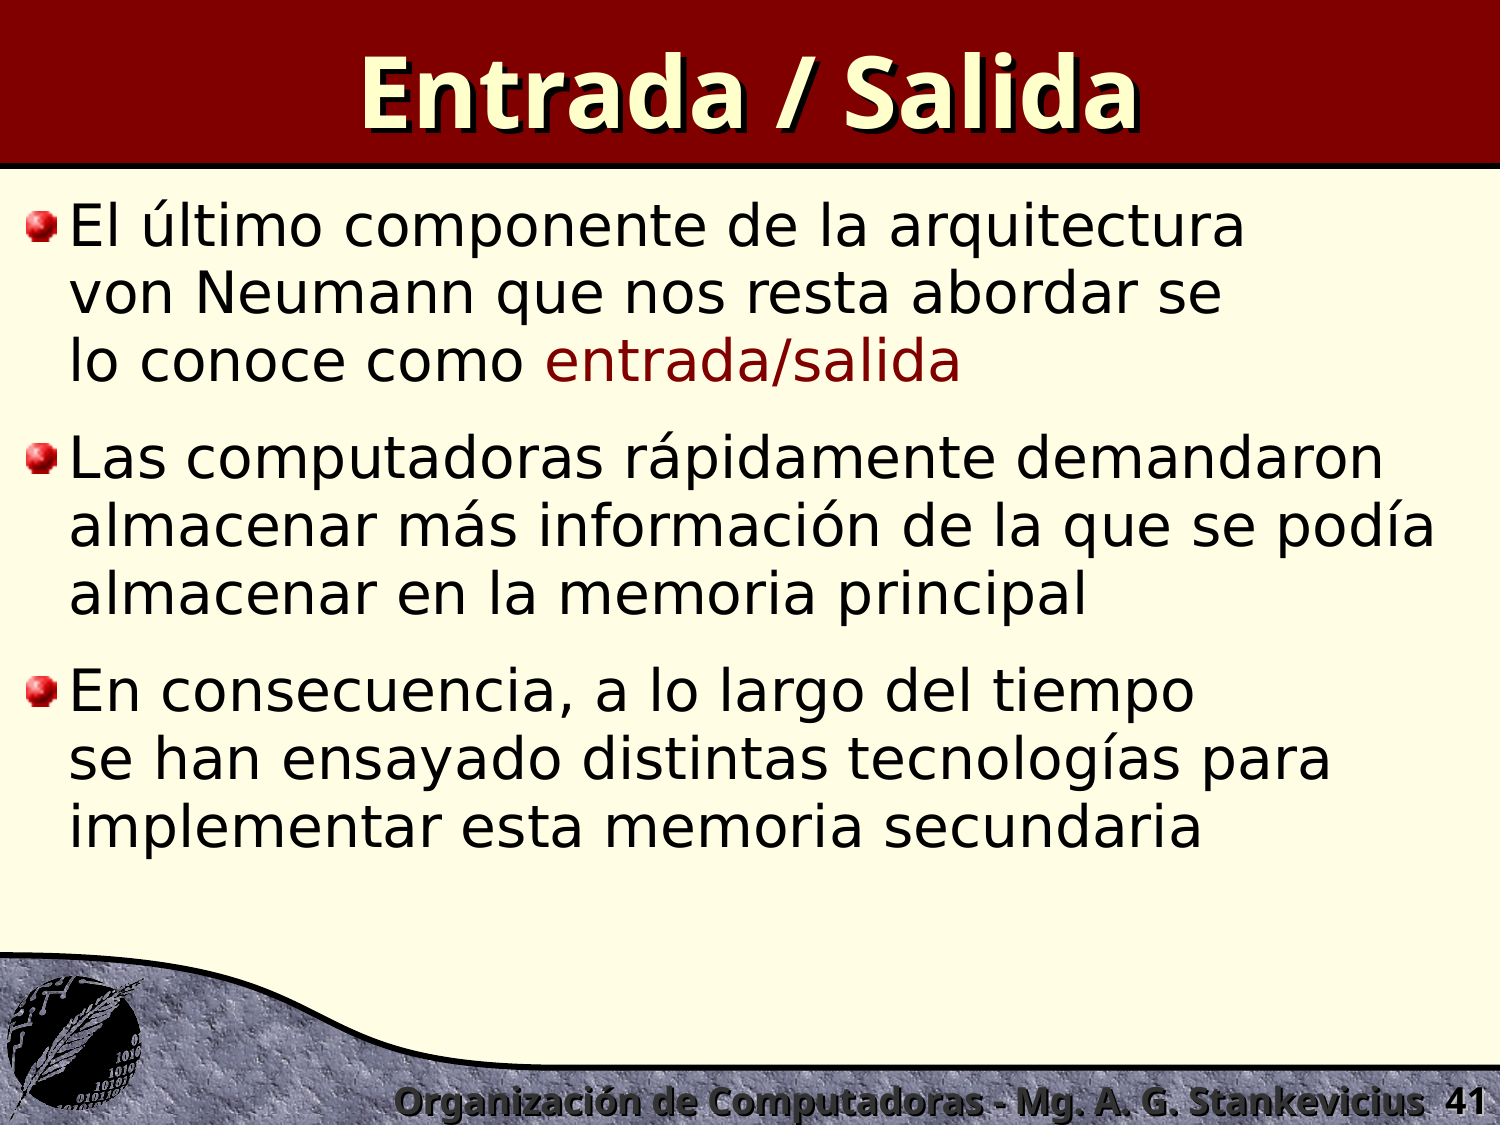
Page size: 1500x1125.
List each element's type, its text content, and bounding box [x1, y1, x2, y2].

picture [1058, 1100, 1065, 1110]
picture [802, 1100, 806, 1110]
picture [0, 959, 1500, 1125]
picture [448, 1100, 455, 1110]
title Entrada / Salida [15, 5, 1485, 160]
list El último componente de la arquitectura von Neumann que nos resta abordar se lo conoce como entrada/salida Las computadoras rápidamente demandaron almacenar más información de la que se podía almacenar en la memoria principal En consecuencia, a lo largo del tiempo se han ensayado distintas tecnologías para implementar esta memoria secundaria [11, 192, 1486, 935]
